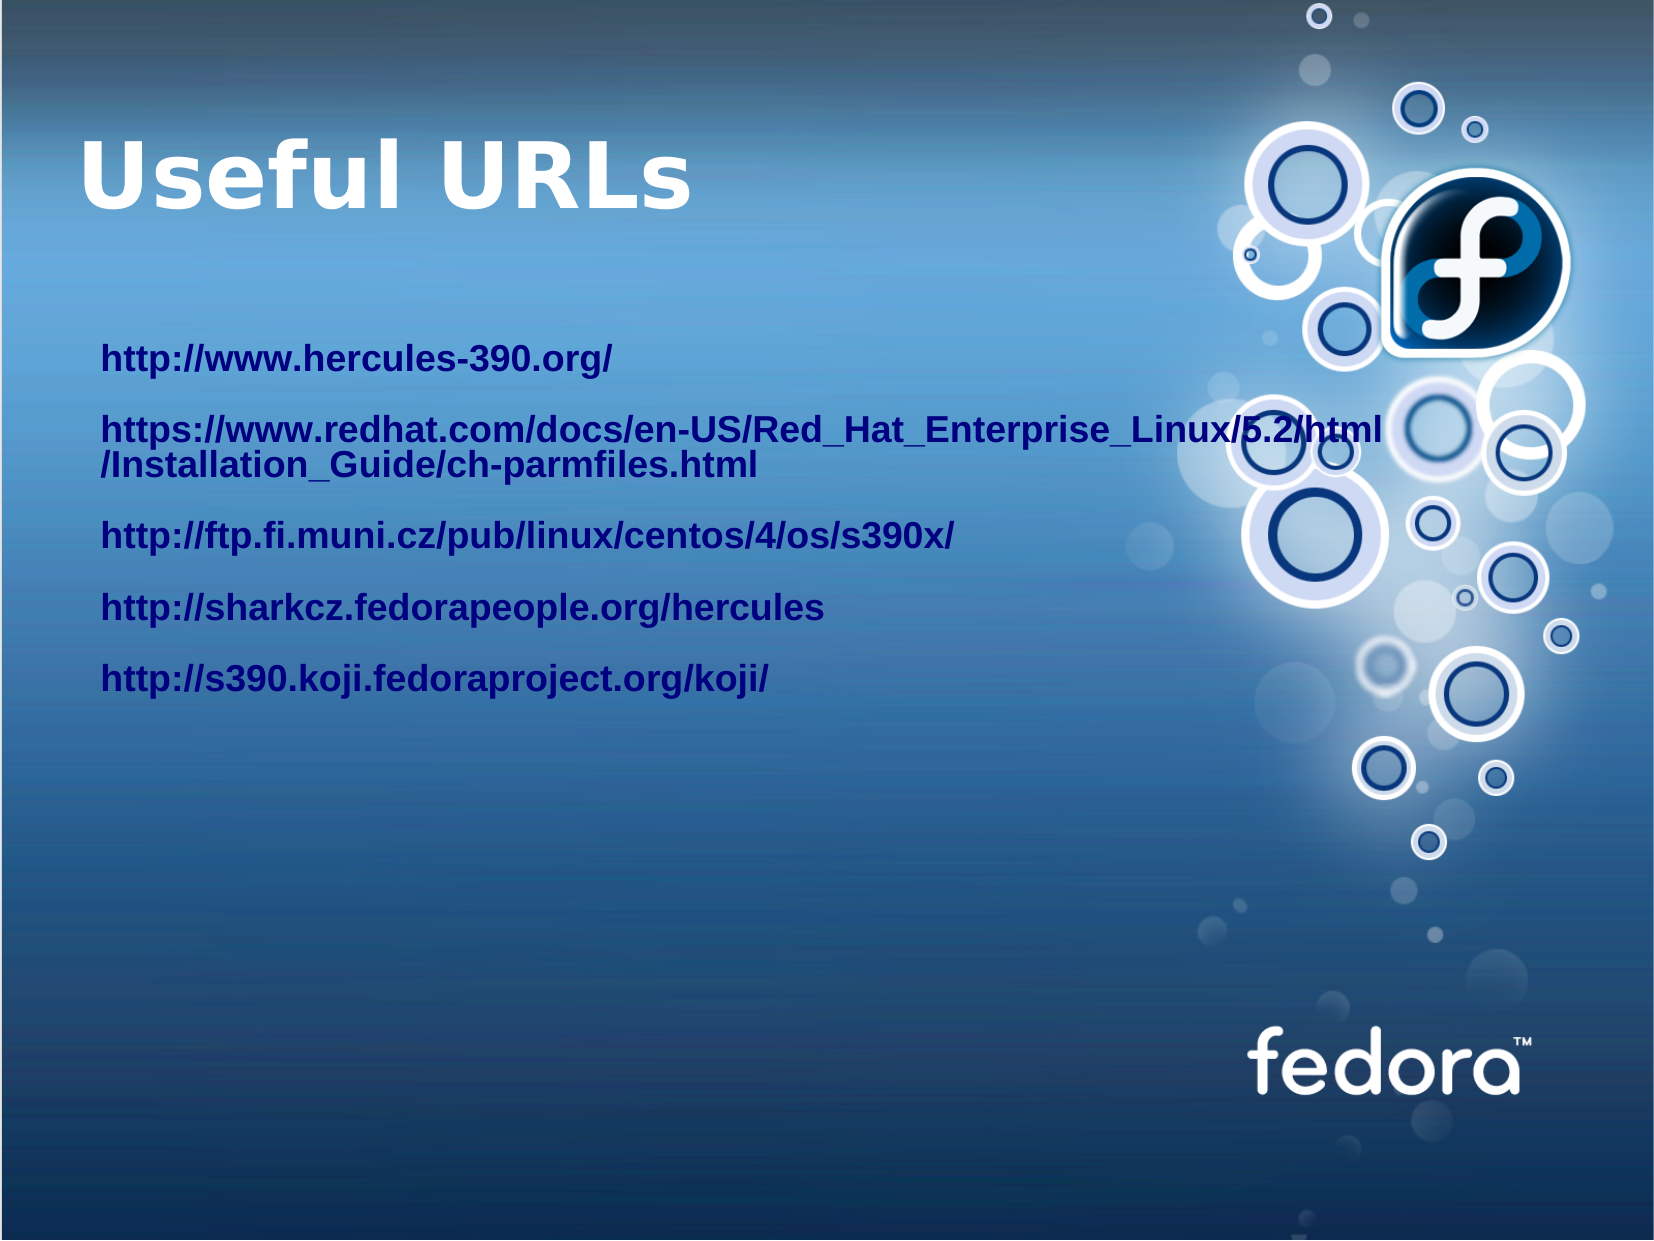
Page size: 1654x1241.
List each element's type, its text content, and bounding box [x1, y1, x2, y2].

list http://www.hercules-390.org/ https://www.redhat.com/docs/en-US/Red_Hat_Enterprise_Linux/5.2/html/Installation_Guide/ch-parmfiles.html http://ftp.fi.muni.cz/pub/linux/centos/4/os/s390x/ http://sharkcz.fedorapeople.org/hercules http://s390.koji.fedoraproject.org/koji/ [82, 337, 1388, 1142]
picture [1, 0, 1654, 1240]
title Useful URLs [76, 80, 1565, 273]
